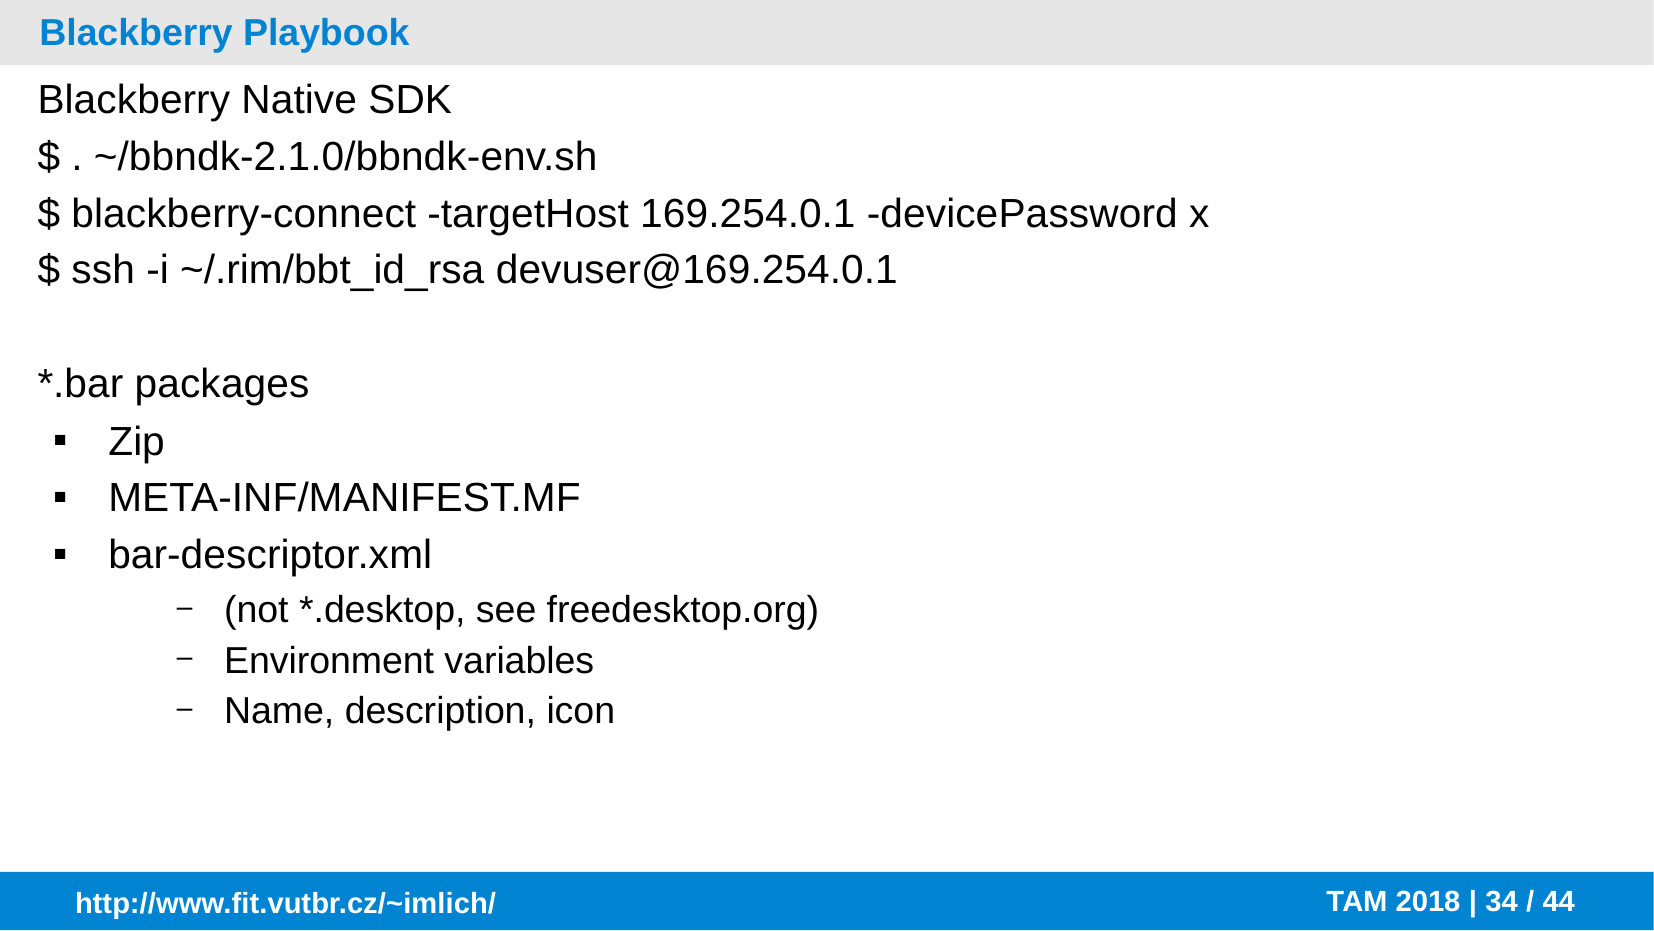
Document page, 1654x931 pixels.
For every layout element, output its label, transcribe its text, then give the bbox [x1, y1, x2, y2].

title Blackberry Playbook [39, 4, 1615, 61]
list Blackberry Native SDK $ . ~/bbndk-2.1.0/bbndk-env.sh $ blackberry-connect -targetHost 169.254.0.1 -devicePassword x $ ssh -i ~/.rim/bbt_id_rsa devuser@169.254.0.1 *.bar packages Zip META-INF/MANIFEST.MF bar-descriptor.xml (not *.desktop, see freedesktop.org) Environment variables Name, description, icon [37, 76, 1613, 844]
